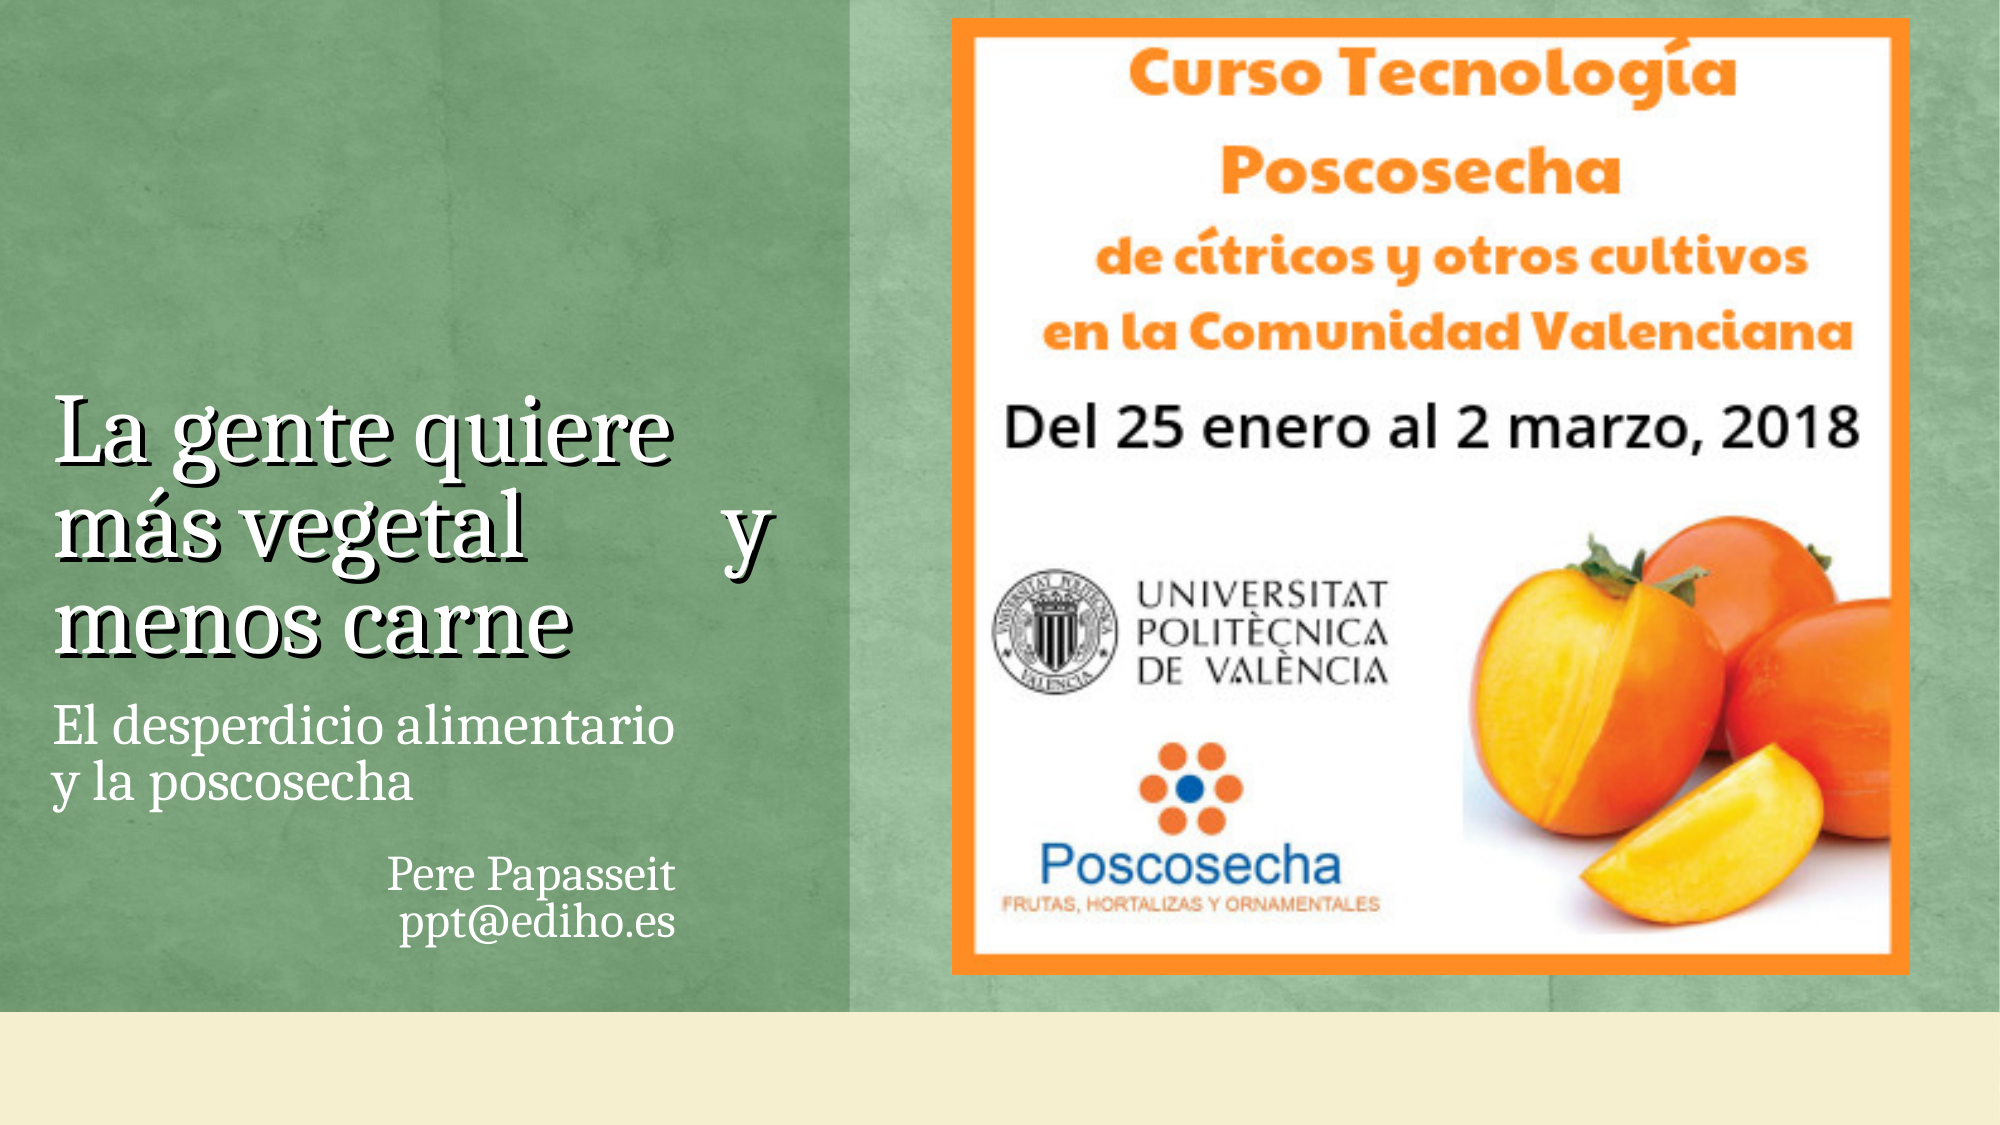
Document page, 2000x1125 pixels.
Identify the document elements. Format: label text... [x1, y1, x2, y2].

title La gente quiere más vegetal y menos carne [37, 149, 788, 681]
subtitle El desperdicio alimentario y la poscosecha Pere Papasseit ppt@ediho.es [37, 692, 788, 976]
picture [952, 18, 1910, 976]
